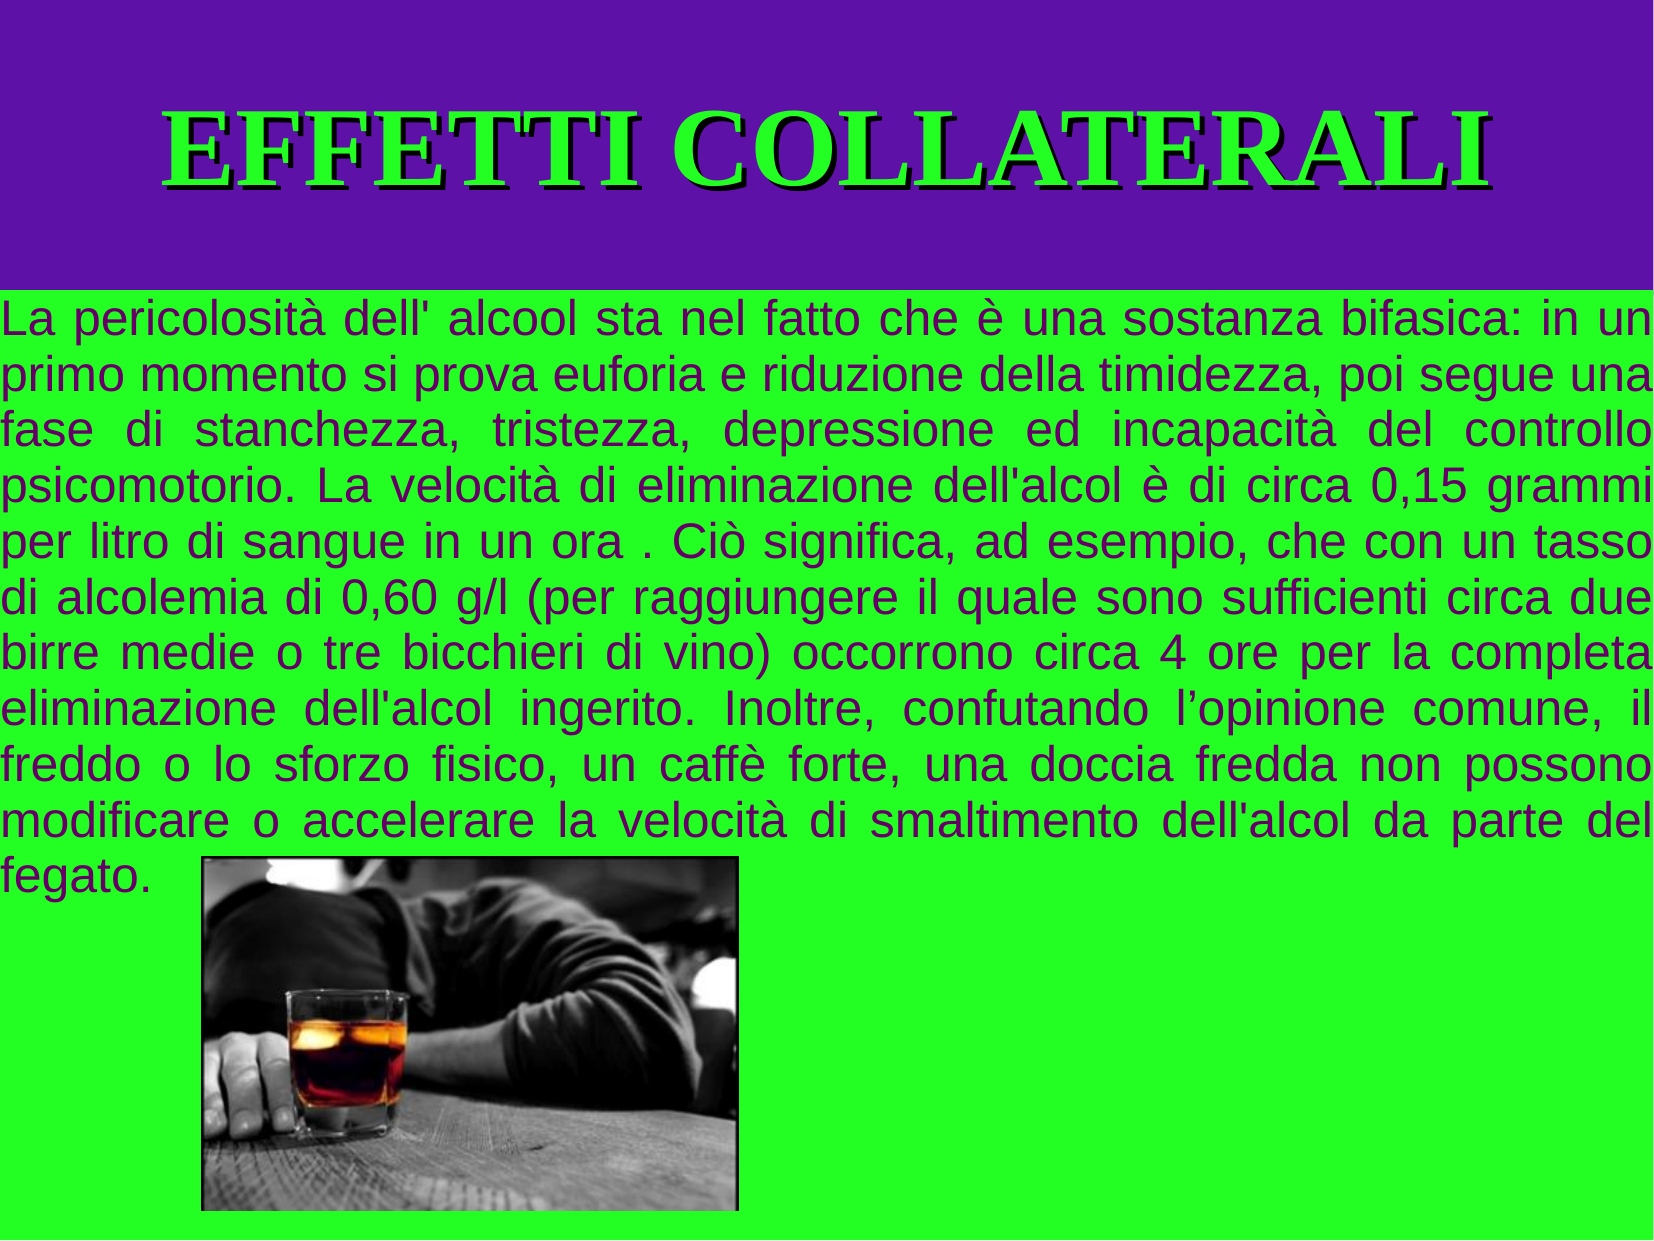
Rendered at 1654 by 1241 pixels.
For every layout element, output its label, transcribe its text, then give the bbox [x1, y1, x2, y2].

picture [201, 856, 739, 1211]
list La pericolosità dell' alcool sta nel fatto che è una sostanza bifasica: in un primo momento si prova euforia e riduzione della timidezza, poi segue una fase di stanchezza, tristezza, depressione ed incapacità del controllo psicomotorio. La velocità di eliminazione dell'alcol è di circa 0,15 grammi per litro di sangue in un ora . Ciò significa, ad esempio, che con un tasso di alcolemia di 0,60 g/l (per raggiungere il quale sono sufficienti circa due birre medie o tre bicchieri di vino) occorrono circa 4 ore per la completa eliminazione dell'alcol ingerito. Inoltre, confutando l’opinione comune, il freddo o lo sforzo fisico, un caffè forte, una doccia fredda non possono modificare o accelerare la velocità di smaltimento dell'alcol da parte del fegato. [0, 290, 1654, 1241]
title EFFETTI COLLATERALI [0, 0, 1654, 290]
